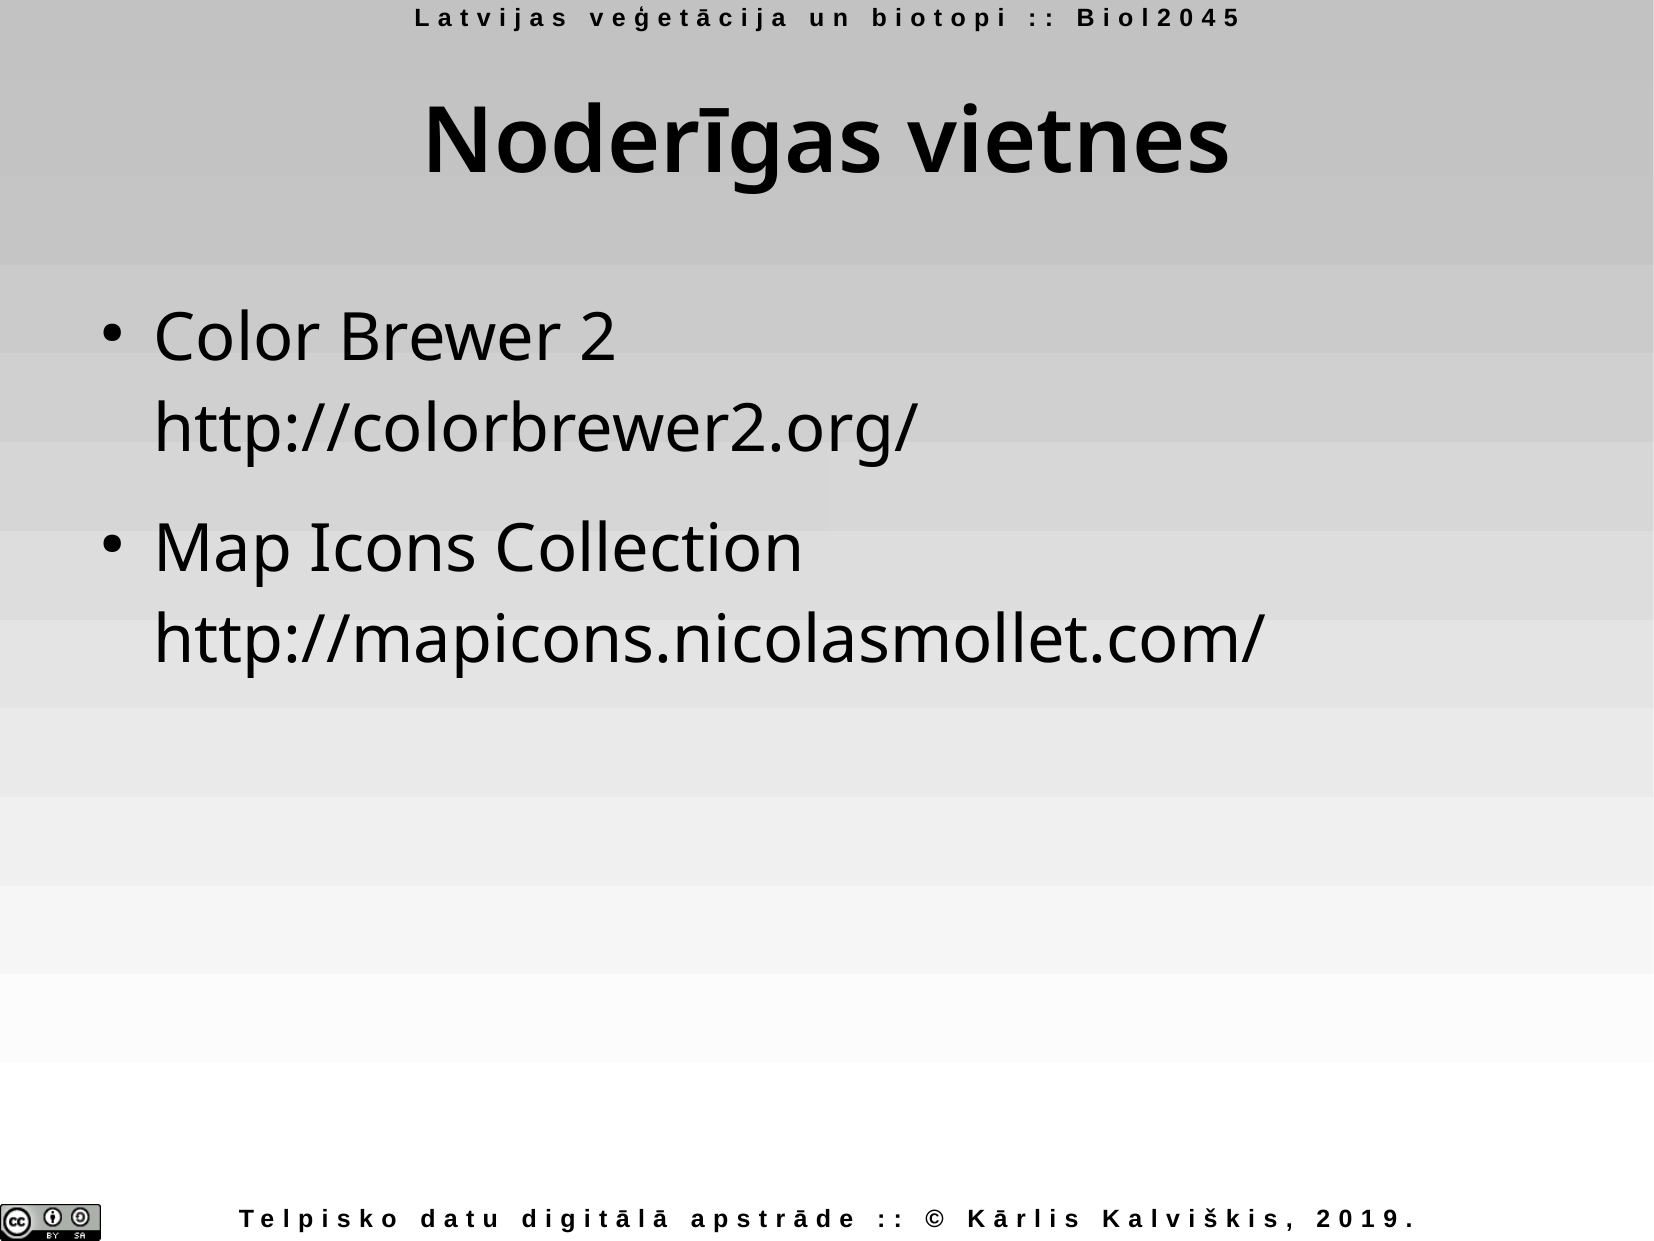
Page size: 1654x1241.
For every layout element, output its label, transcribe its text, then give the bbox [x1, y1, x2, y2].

title Noderīgas vietnes [29, 49, 1625, 296]
list Color Brewer 2 http://colorbrewer2.org/ Map Icons Collection http://mapicons.nicolasmollet.com/ [82, 289, 1571, 1113]
picture [0, 0, 1654, 1241]
